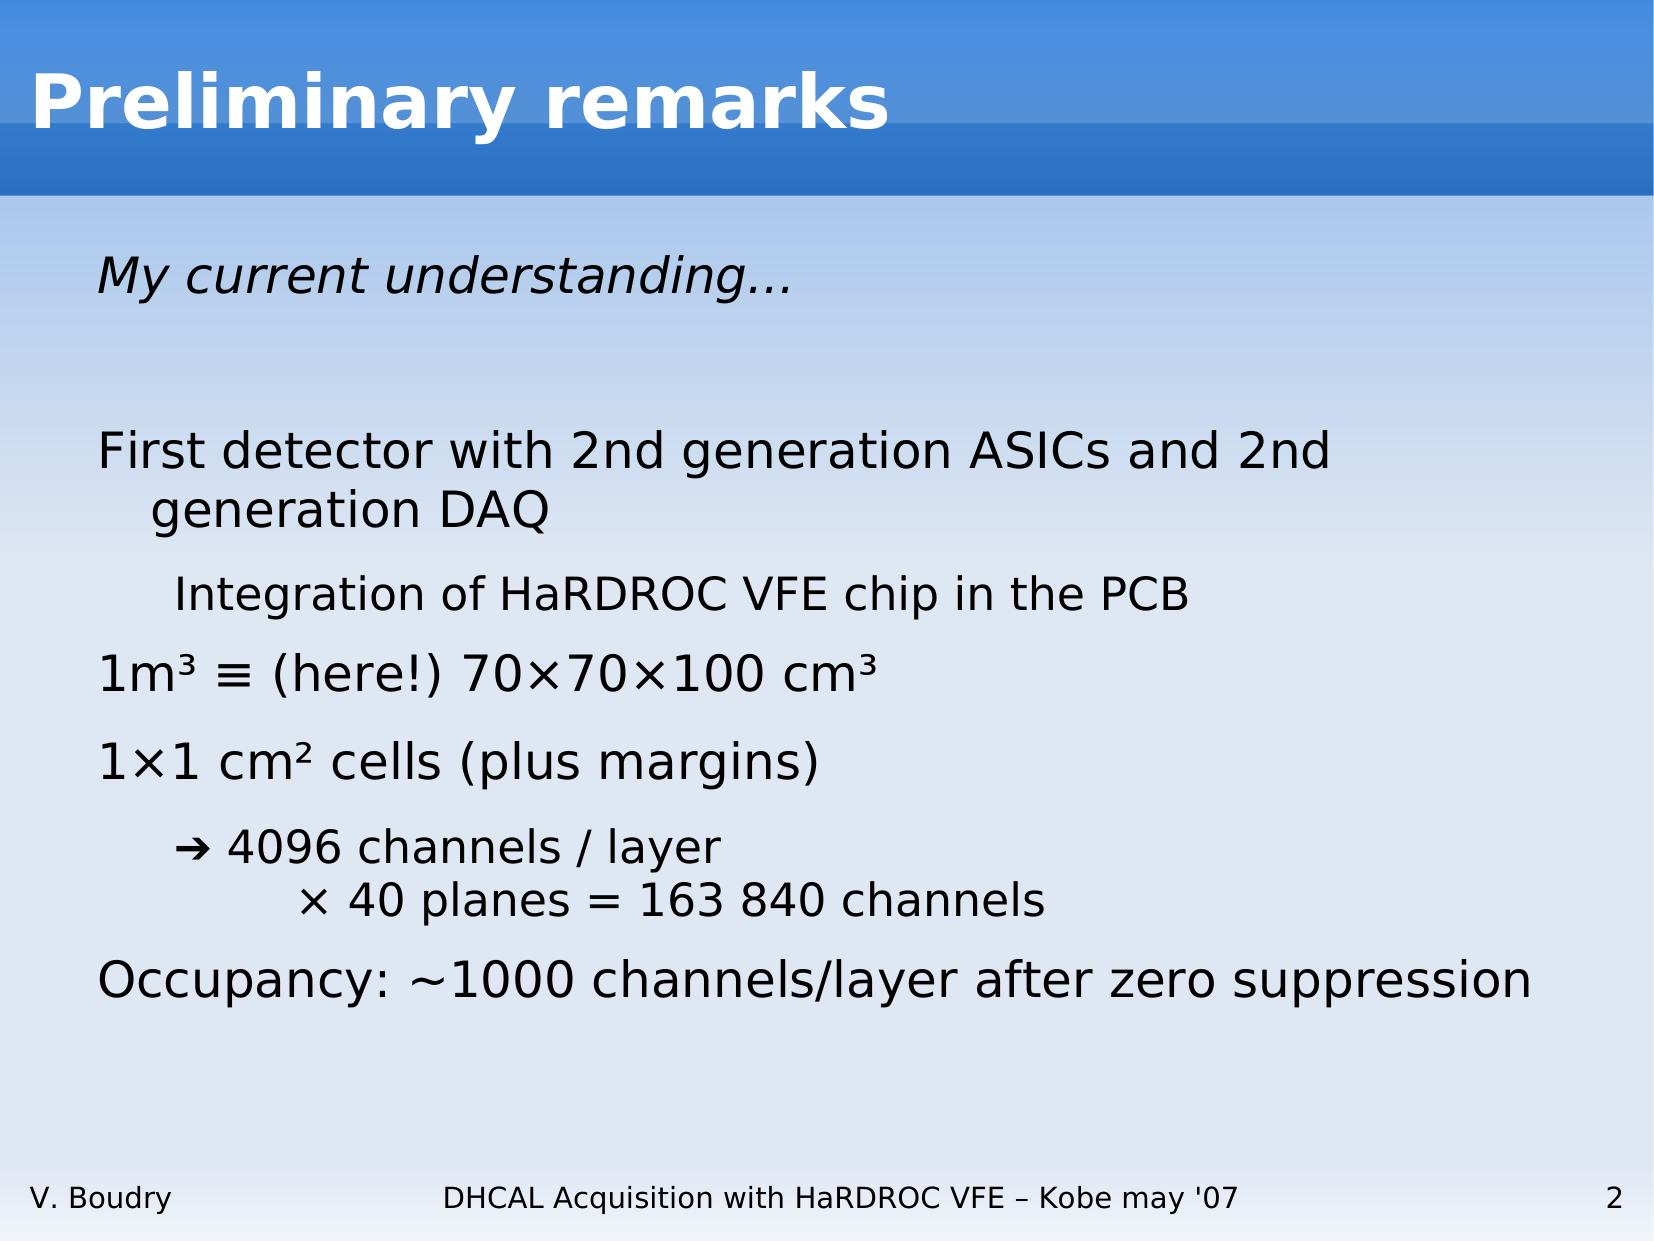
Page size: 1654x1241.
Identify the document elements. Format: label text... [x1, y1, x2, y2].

list My current understanding... First detector with 2nd generation ASICs and 2nd generation DAQ Integration of HaRDROC VFE chip in the PCB 1m³ ≡ (here!) 70×70×100 cm³ 1×1 cm² cells (plus margins) ➔ 4096 channels / layer × 40 planes = 163 840 channels Occupancy: ~1000 channels/layer after zero suppression [79, 246, 1568, 1105]
picture [0, 0, 1654, 1241]
title Preliminary remarks [29, 0, 1654, 207]
